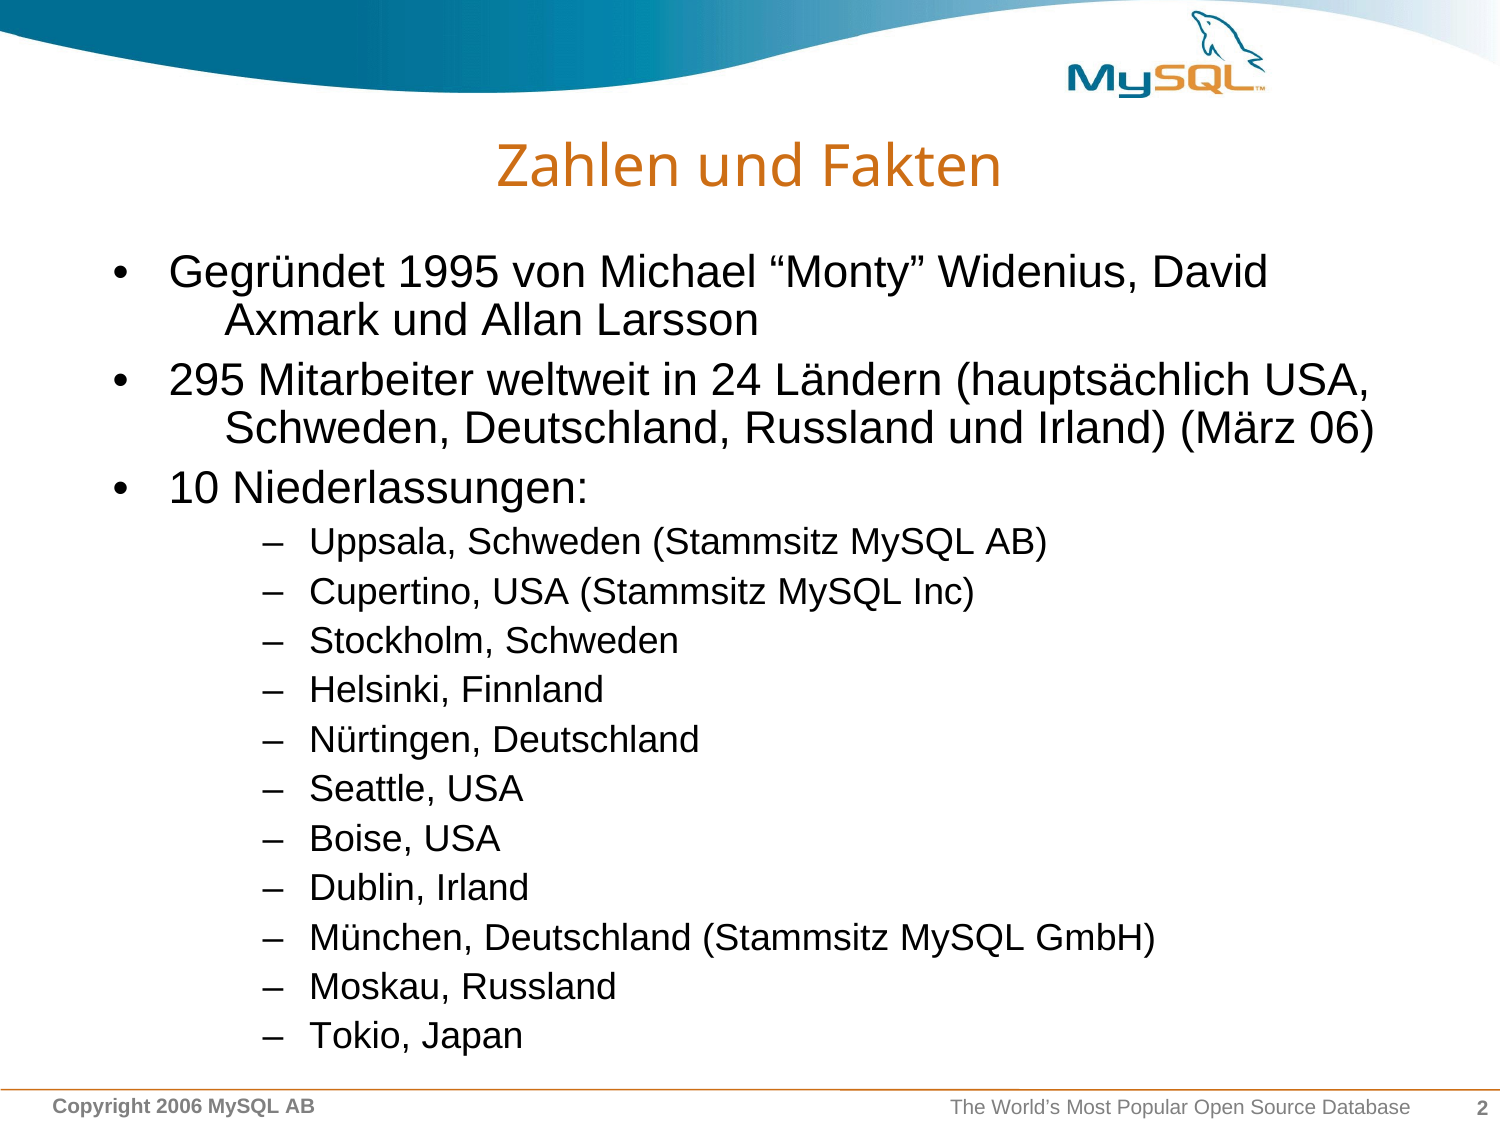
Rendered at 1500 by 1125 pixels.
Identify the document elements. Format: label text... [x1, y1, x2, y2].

picture [613, 0, 1500, 87]
list Gegründet 1995 von Michael “Monty” Widenius, David Axmark und Allan Larsson 295 Mitarbeiter weltweit in 24 Ländern (hauptsächlich USA, Schweden, Deutschland, Russland und Irland) (März 06) 10 Niederlassungen: Uppsala, Schweden (Stammsitz MySQL AB) Cupertino, USA (Stammsitz MySQL Inc) Stockholm, Schweden Helsinki, Finnland Nürtingen, Deutschland Seattle, USA Boise, USA Dublin, Irland München, Deutschland (Stammsitz MySQL GmbH) Moskau, Russland Tokio, Japan [112, 249, 1388, 1113]
picture [1075, 71, 1085, 87]
picture [0, 31, 326, 87]
picture [1098, 71, 1107, 87]
title Zahlen und Fakten [0, 87, 1500, 225]
